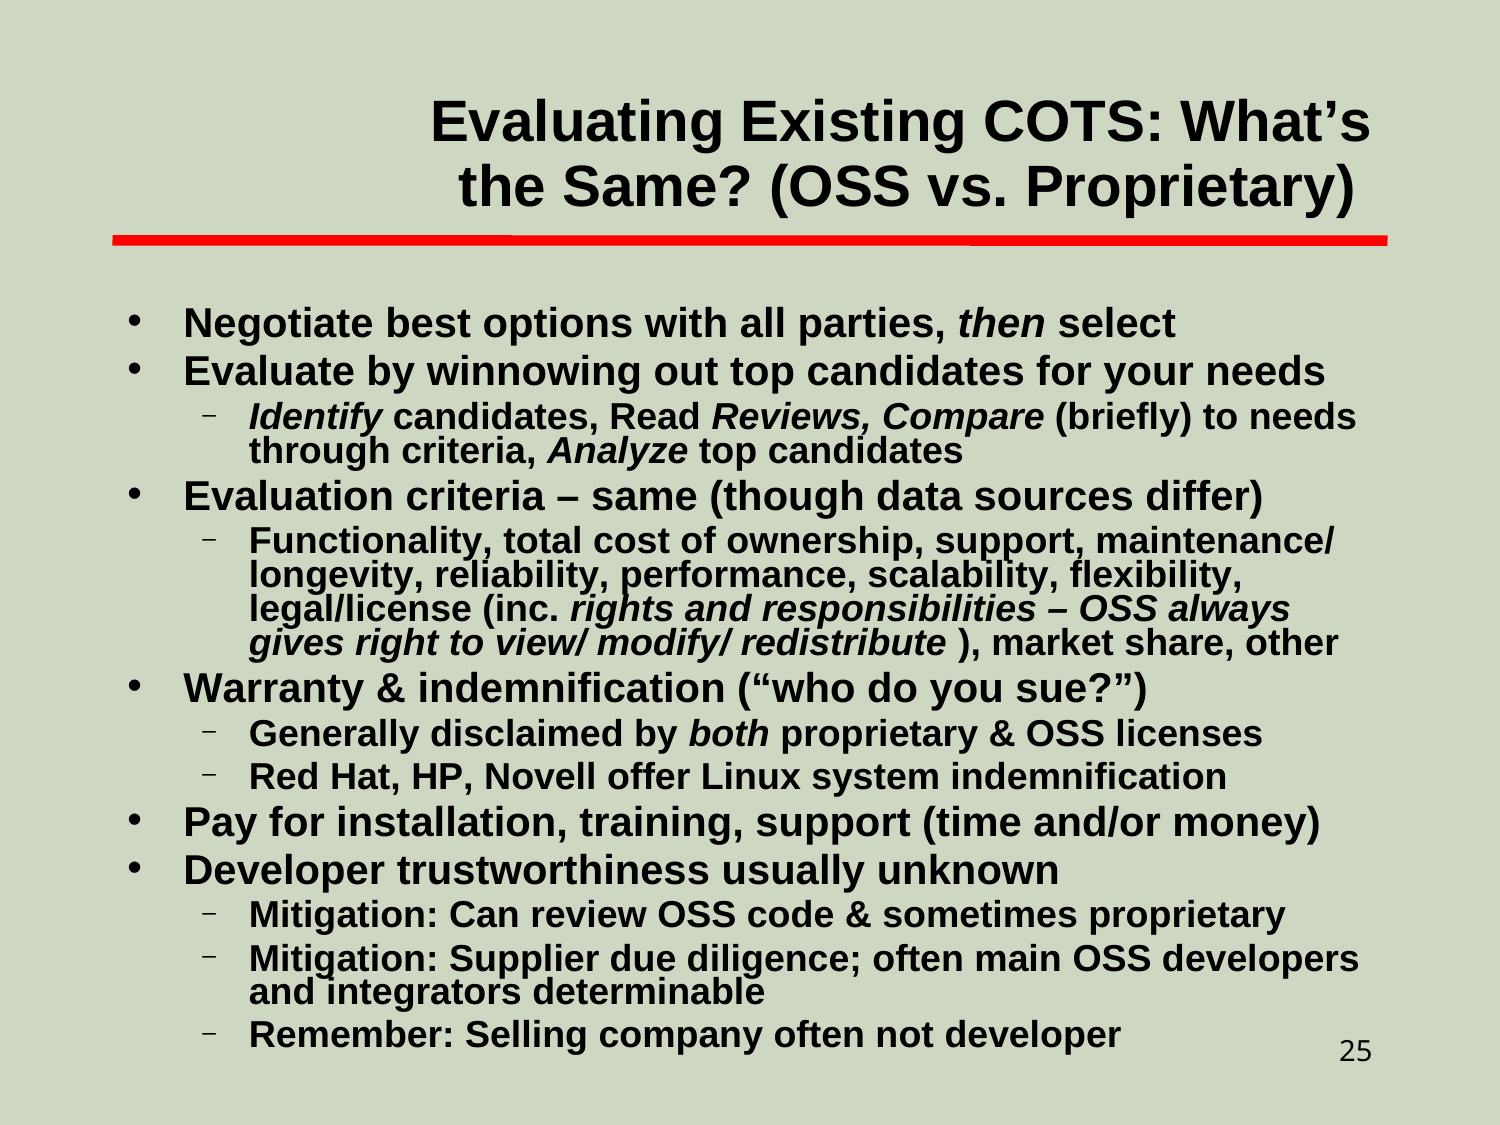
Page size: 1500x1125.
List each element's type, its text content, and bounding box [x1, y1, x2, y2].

list Negotiate best options with all parties, then select Evaluate by winnowing out top candidates for your needs Identify candidates, Read Reviews, Compare (briefly) to needs through criteria, Analyze top candidates Evaluation criteria – same (though data sources differ) Functionality, total cost of ownership, support, maintenance/ longevity, reliability, performance, scalability, flexibility, legal/license (inc. rights and responsibilities – OSS always gives right to view/ modify/ redistribute ), market share, other Warranty & indemnification (“who do you sue?”) Generally disclaimed by both proprietary & OSS licenses Red Hat, HP, Novell offer Linux system indemnification Pay for installation, training, support (time and/or money) Developer trustworthiness usually unknown Mitigation: Can review OSS code & sometimes proprietary Mitigation: Supplier due diligence; often main OSS developers and integrators determinable Remember: Selling company often not developer [112, 299, 1388, 1077]
title Evaluating Existing COTS: What’s the Same? (OSS vs. Proprietary) [337, 81, 1388, 228]
